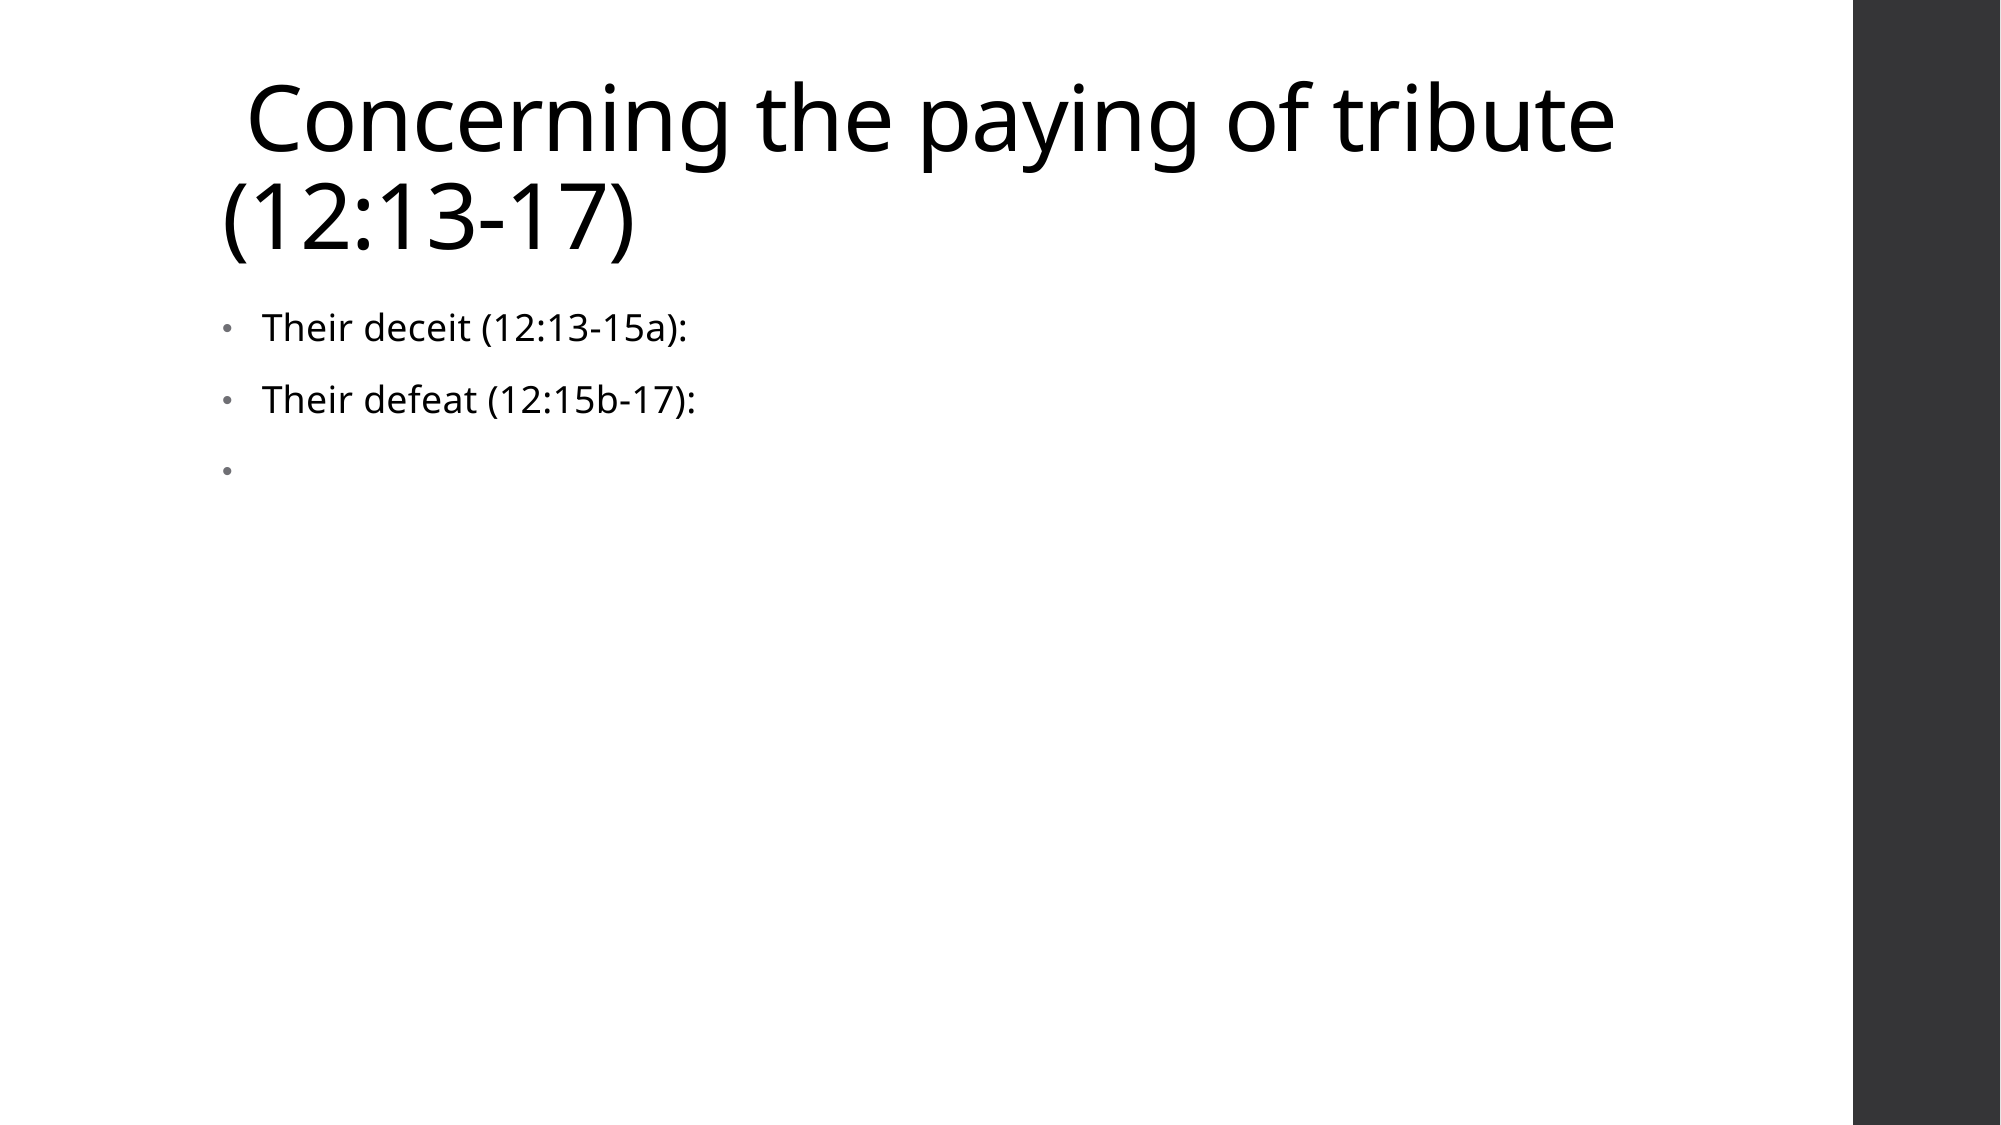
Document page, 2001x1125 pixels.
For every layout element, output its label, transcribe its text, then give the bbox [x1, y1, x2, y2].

list Their deceit (12:13-15a): Their defeat (12:15b-17): [206, 299, 1617, 1014]
title Concerning the paying of tribute (12:13-17) [206, 60, 1797, 278]
